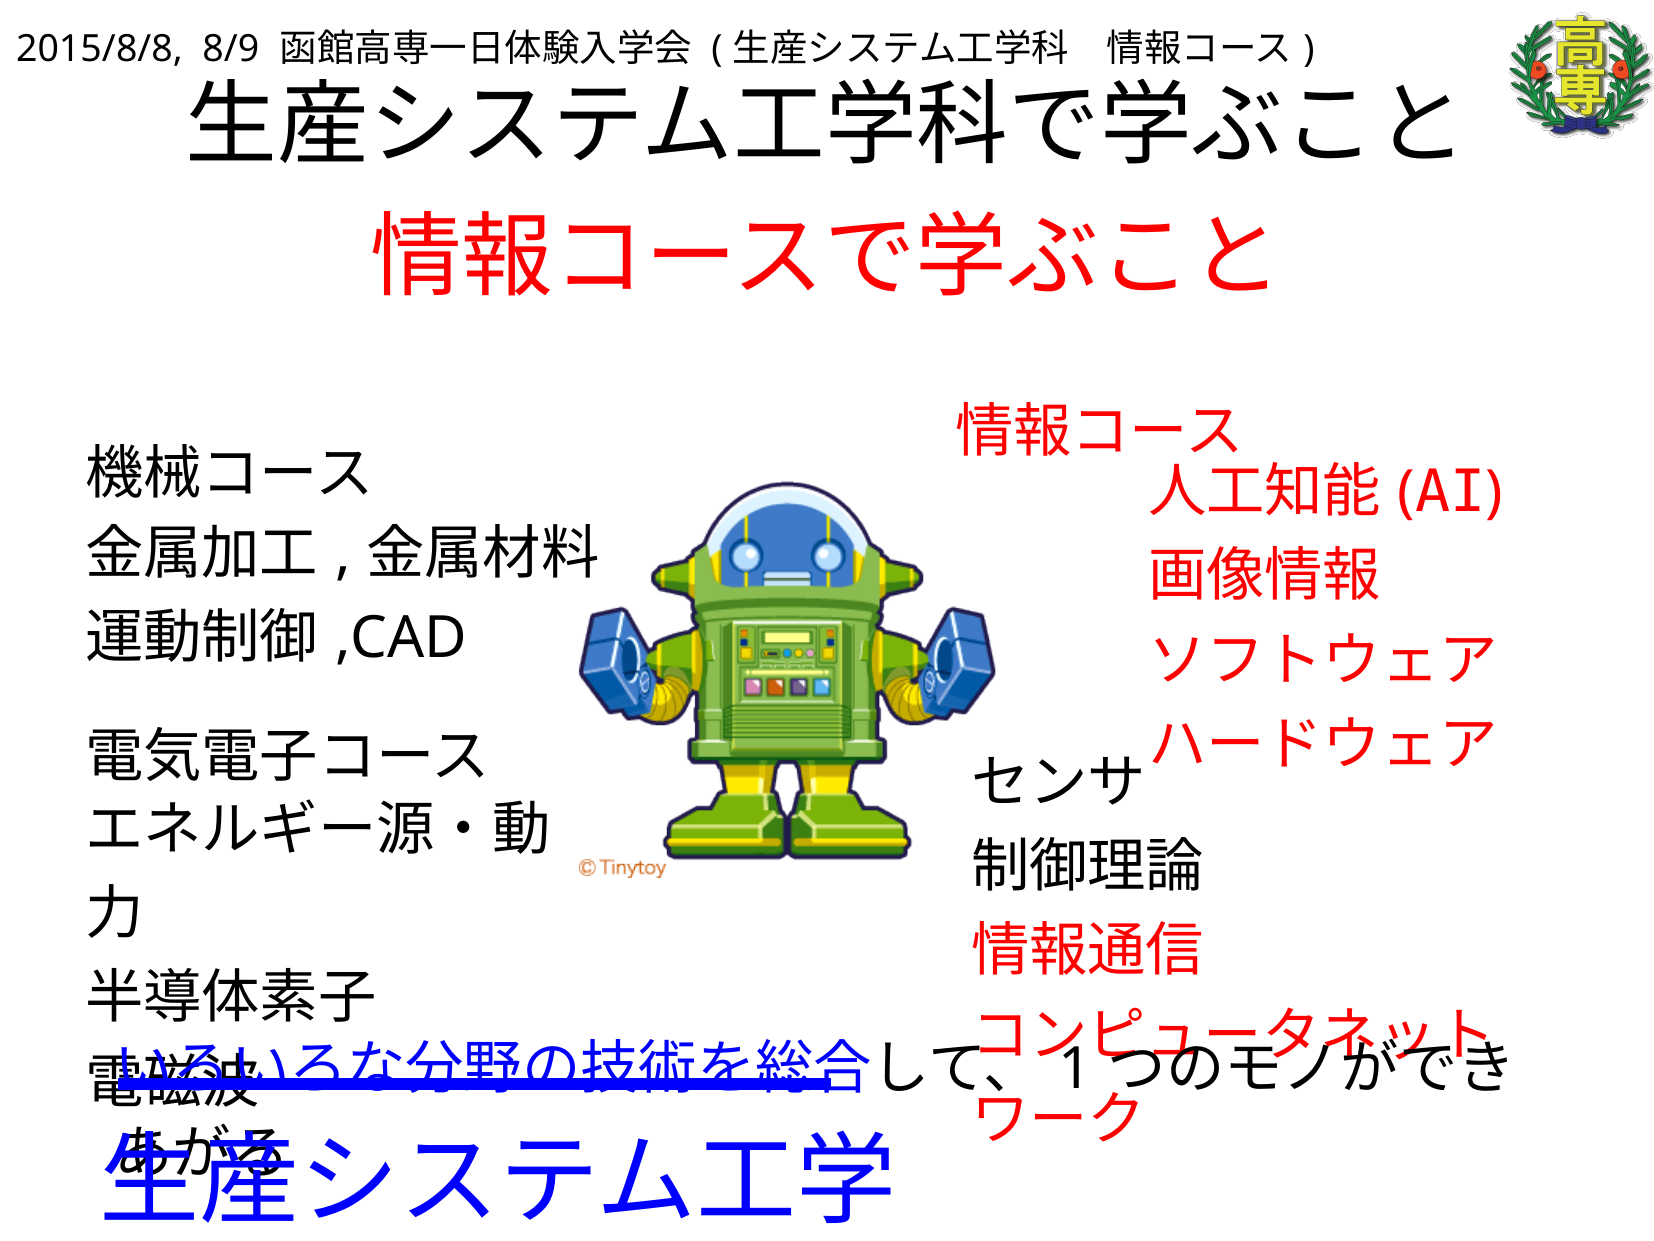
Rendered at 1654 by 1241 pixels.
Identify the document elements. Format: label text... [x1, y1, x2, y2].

text_box 機械コース [70, 418, 548, 496]
text_box いろいろな分野の技術を総合して、1つのモノができあがる [99, 1014, 1556, 1092]
text_box 生産システム工学 [85, 1092, 933, 1215]
picture [1506, 0, 1654, 157]
text_box 人工知能(AI) 画像情報 ソフトウェアハードウェア [1133, 436, 1526, 703]
title 生産システム工学科で学ぶこと 情報コースで学ぶこと [82, 78, 1571, 287]
text_box 金属加工,金属材料 運動制御,CAD [70, 498, 576, 639]
text_box エネルギー源・動力 半導体素子 電磁波 [70, 774, 596, 978]
text_box 情報コース [940, 376, 1418, 455]
picture [576, 470, 999, 878]
text_box 電気電子コース [70, 701, 548, 780]
text_box センサ 制御理論 情報通信 コンピュータネットワーク [956, 727, 1625, 994]
